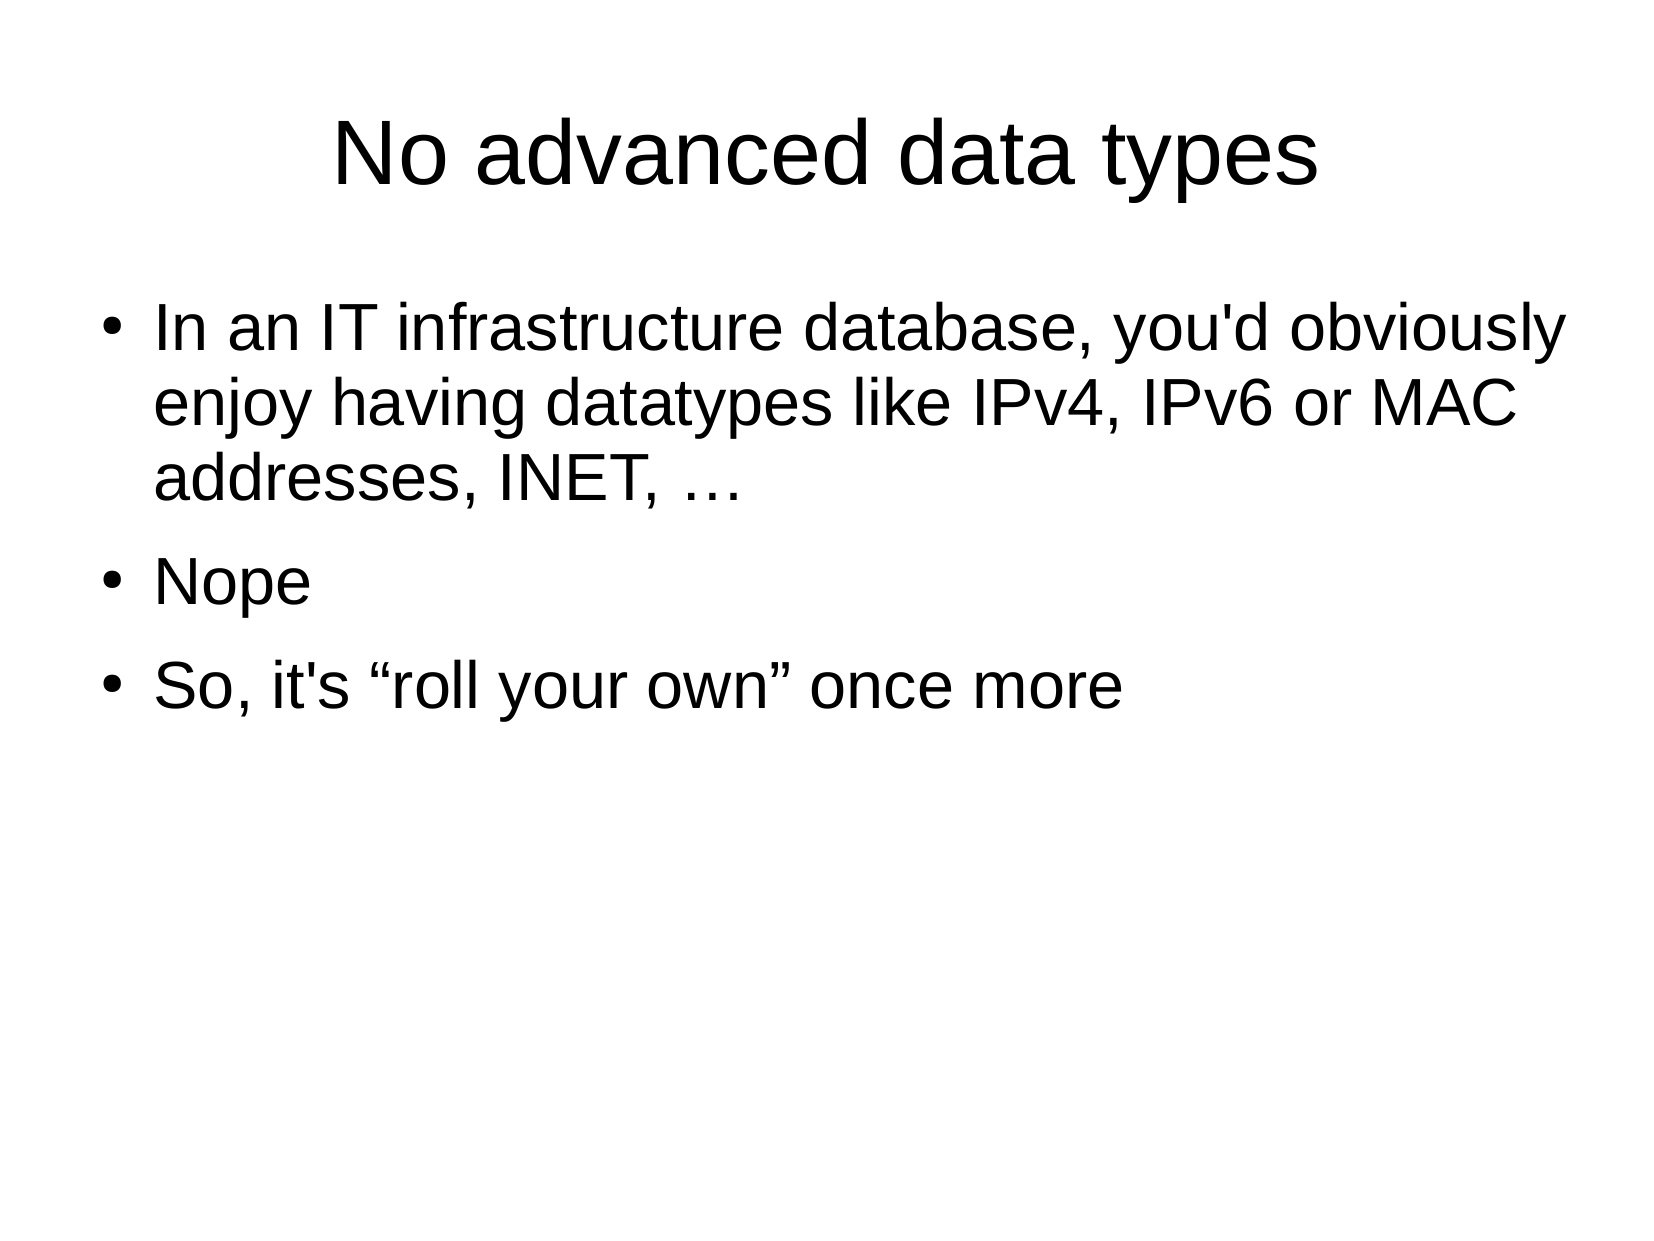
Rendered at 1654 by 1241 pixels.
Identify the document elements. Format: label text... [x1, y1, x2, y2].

list In an IT infrastructure database, you'd obviously enjoy having datatypes like IPv4, IPv6 or MAC addresses, INET, … Nope So, it's “roll your own” once more [82, 290, 1571, 1010]
title No advanced data types [82, 49, 1571, 257]
